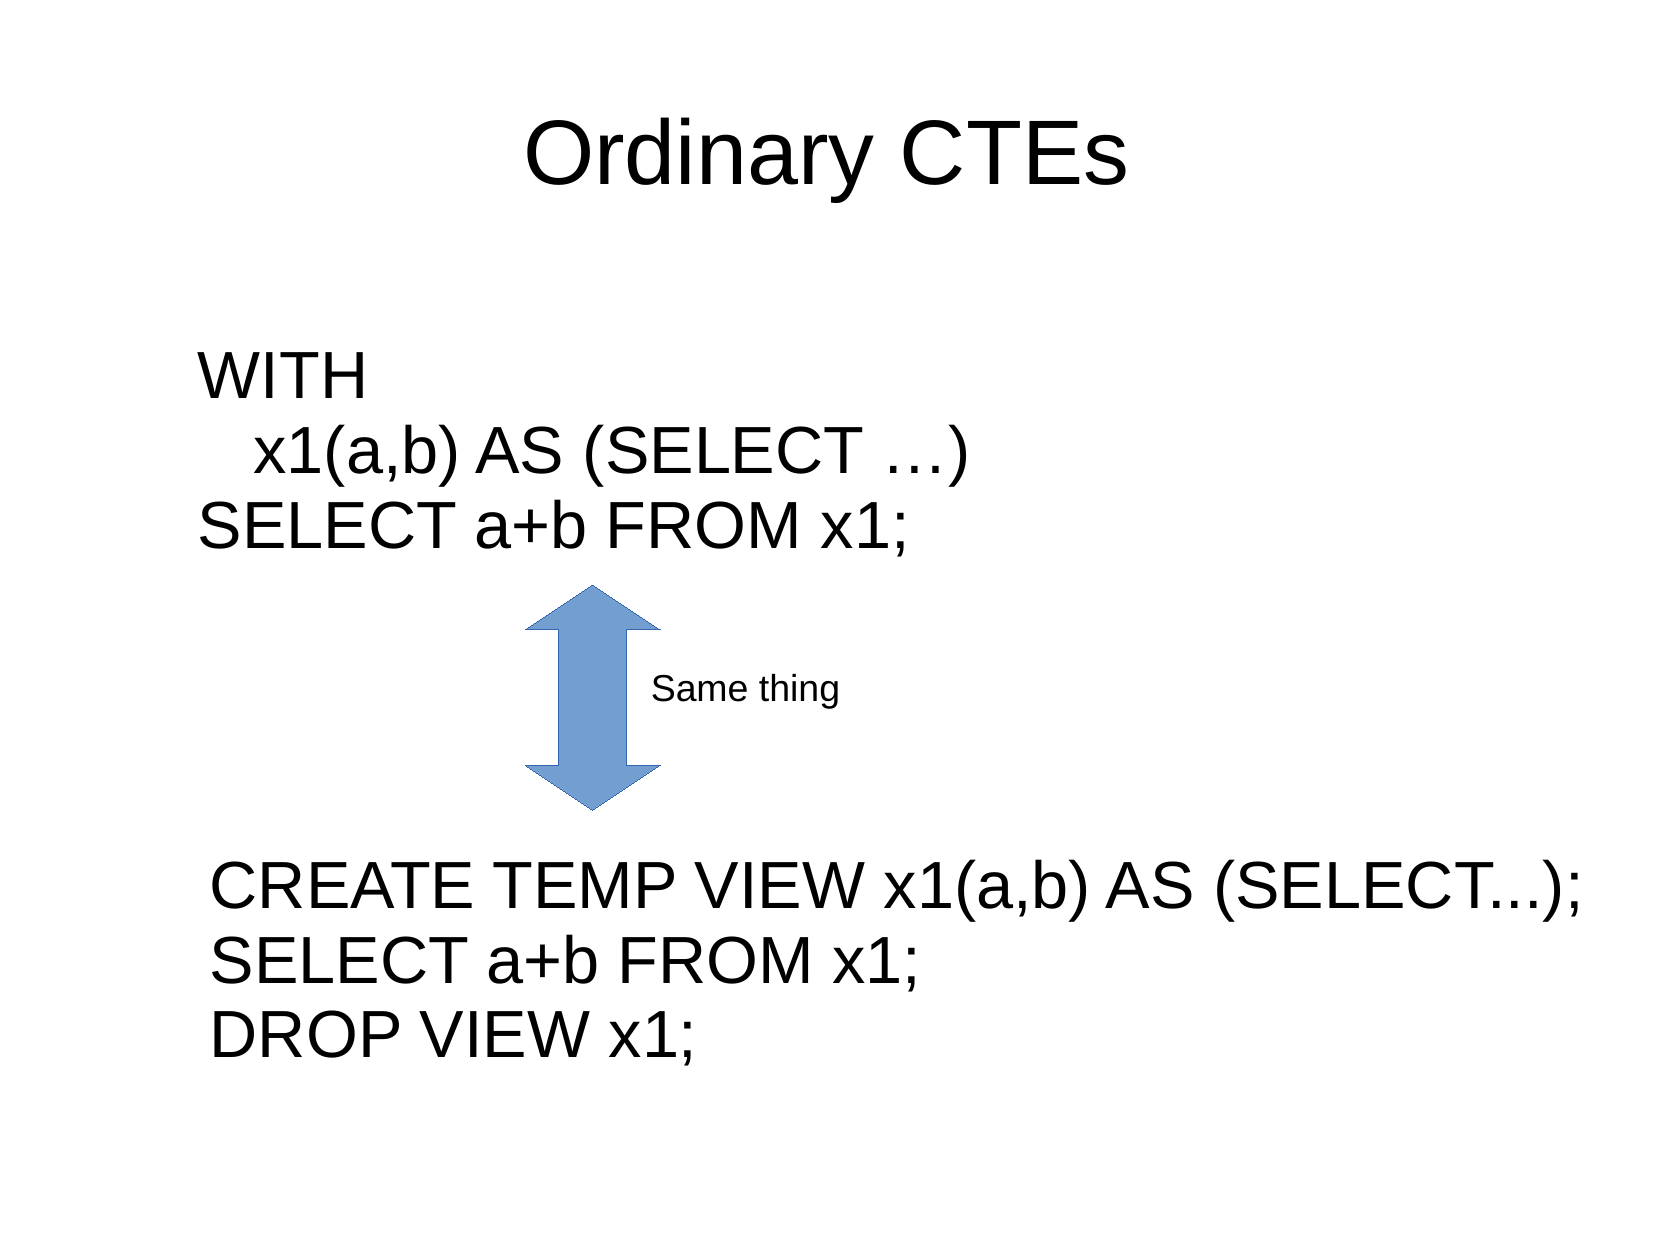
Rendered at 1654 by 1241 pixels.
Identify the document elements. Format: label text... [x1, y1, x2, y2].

text_box WITH x1(a,b) AS (SELECT …) SELECT a+b FROM x1; [183, 331, 988, 571]
text_box [525, 585, 661, 811]
text_box Same thing [636, 660, 856, 717]
text_box CREATE TEMP VIEW x1(a,b) AS (SELECT...); SELECT a+b FROM x1; DROP VIEW x1; [195, 840, 1601, 1080]
title Ordinary CTEs [82, 49, 1571, 257]
